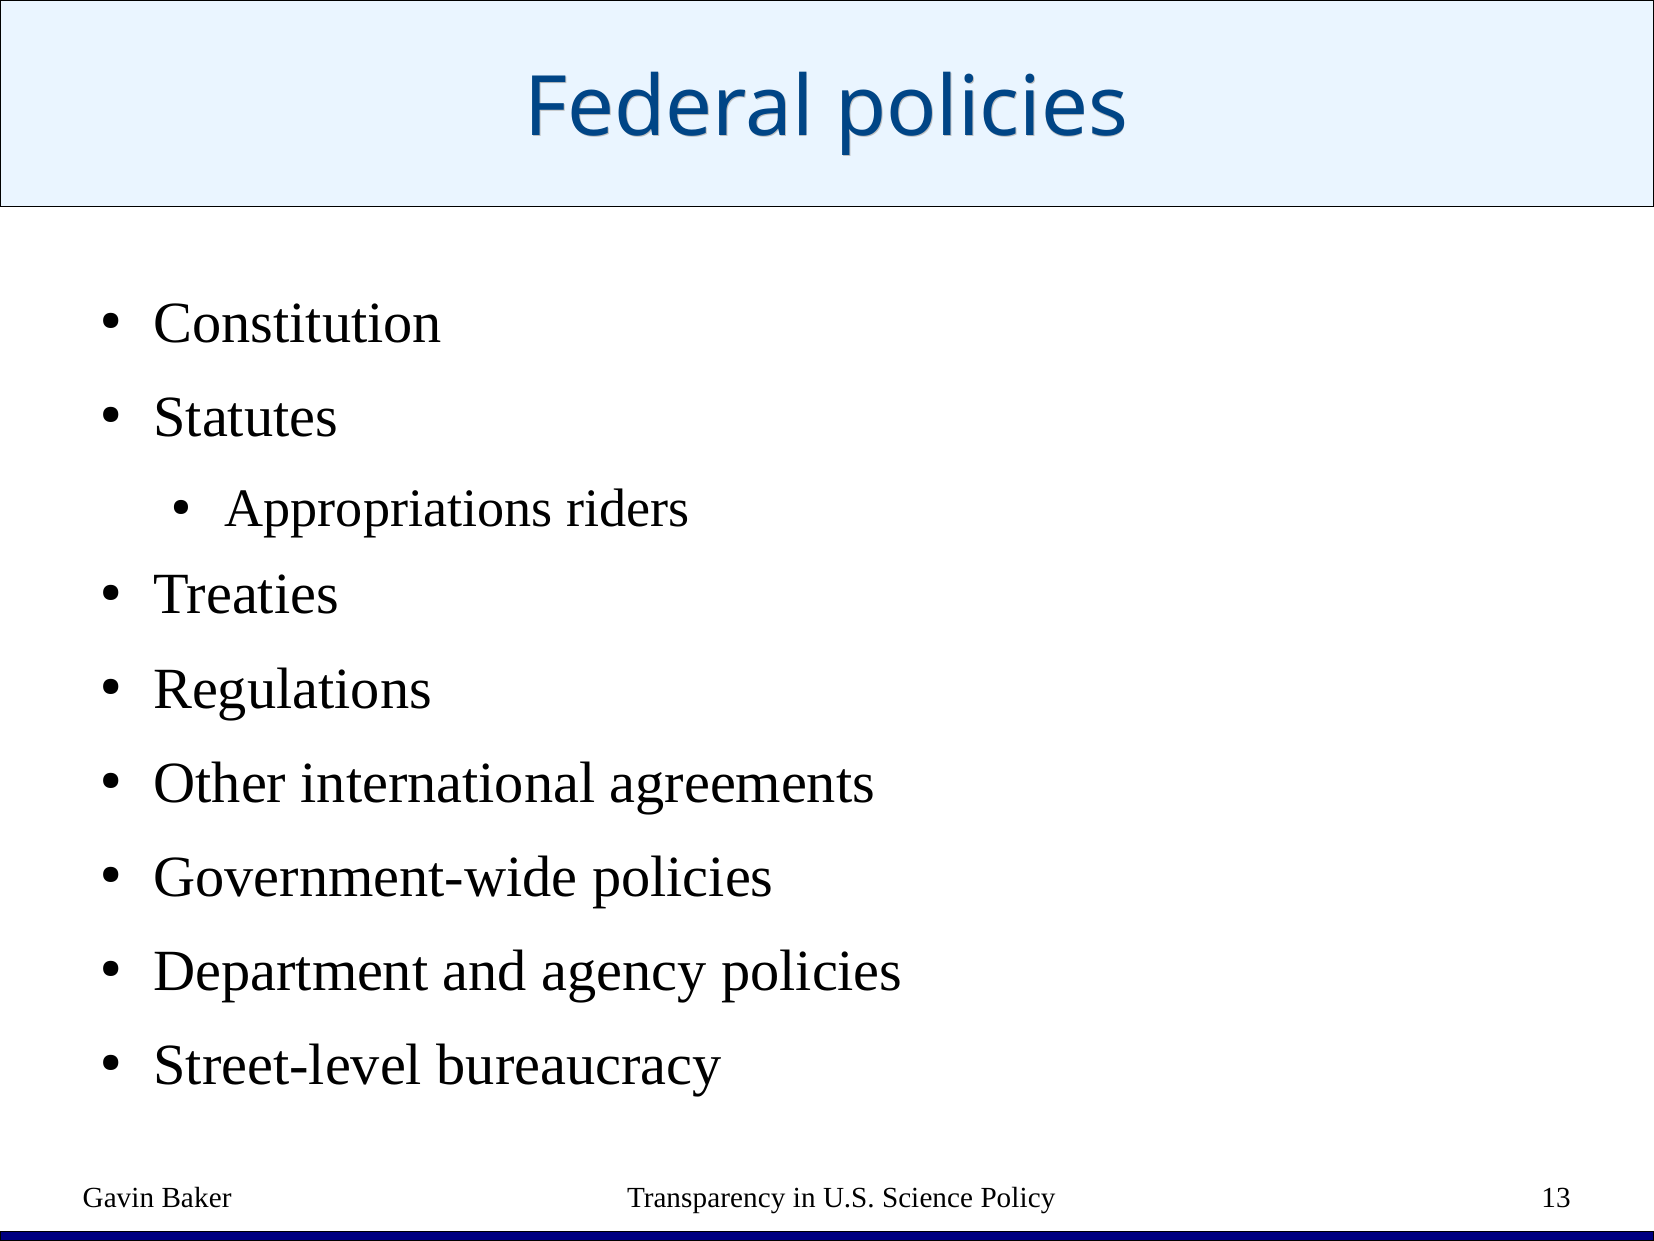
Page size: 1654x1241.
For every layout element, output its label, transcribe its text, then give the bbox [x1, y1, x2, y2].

list Constitution Statutes Appropriations riders Treaties Regulations Other international agreements Government-wide policies Department and agency policies Street-level bureaucracy [82, 290, 1571, 1097]
title Federal policies [82, 29, 1571, 178]
